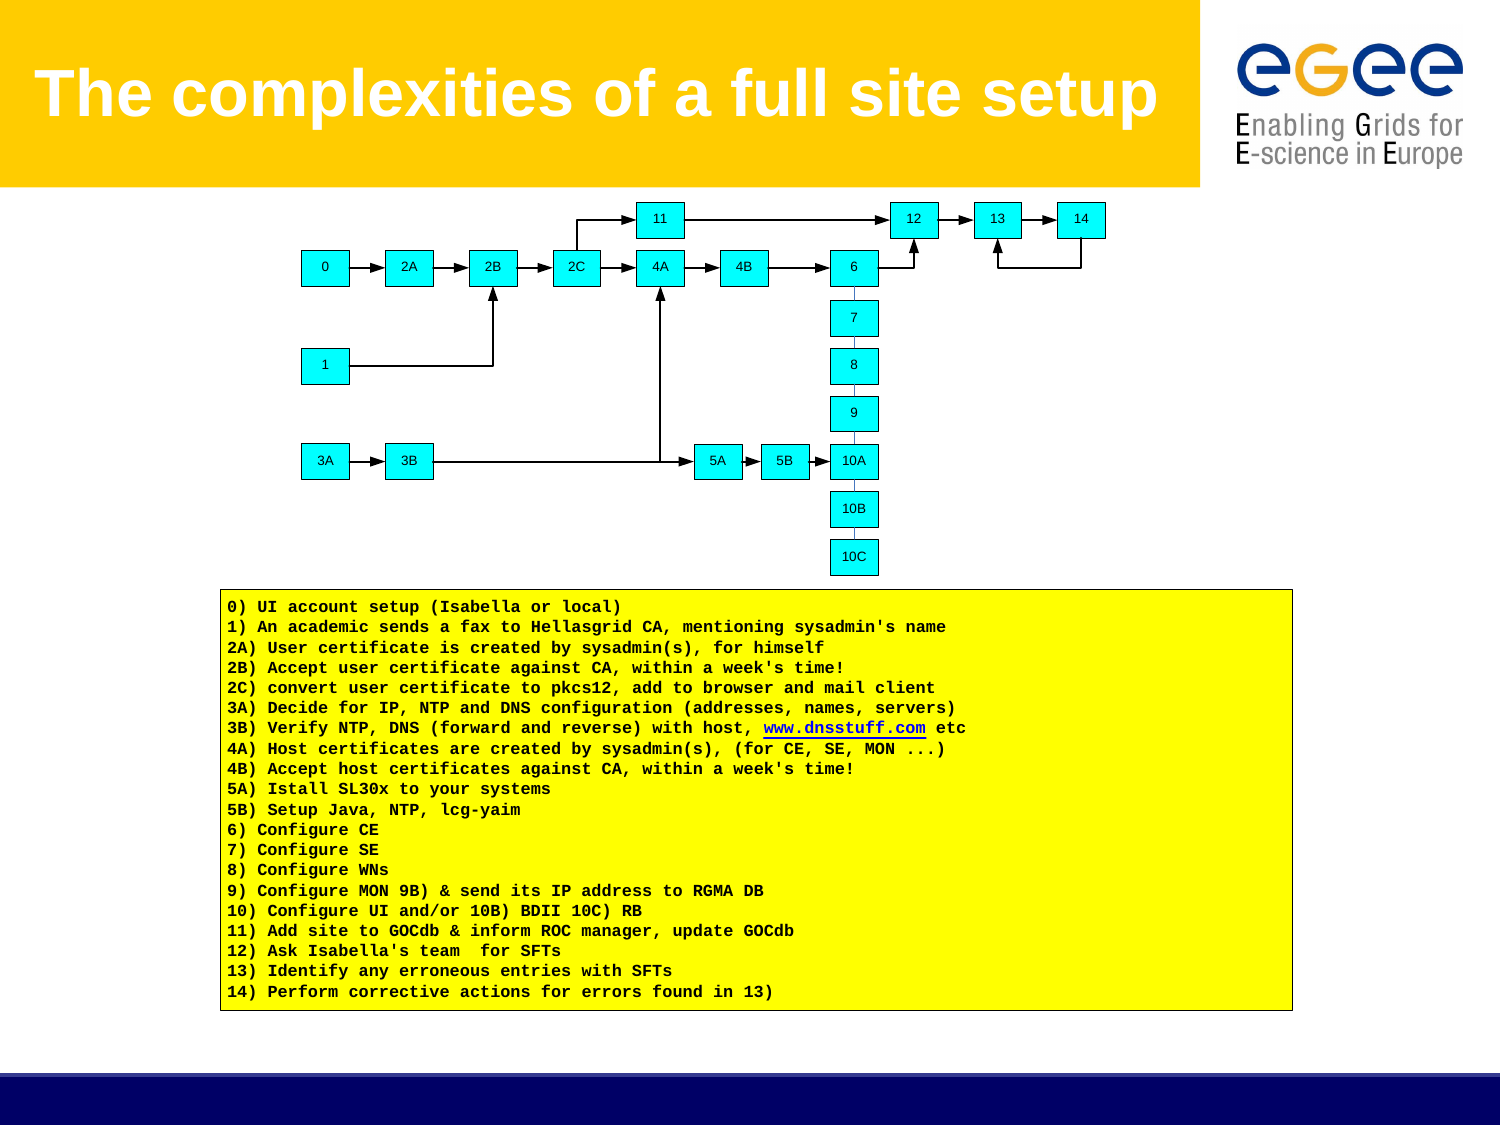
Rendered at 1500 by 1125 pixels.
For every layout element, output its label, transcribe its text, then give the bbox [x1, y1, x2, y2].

chart [218, 200, 1295, 1013]
title The complexities of a full site setup [12, 37, 1175, 150]
picture [1237, 24, 1463, 169]
